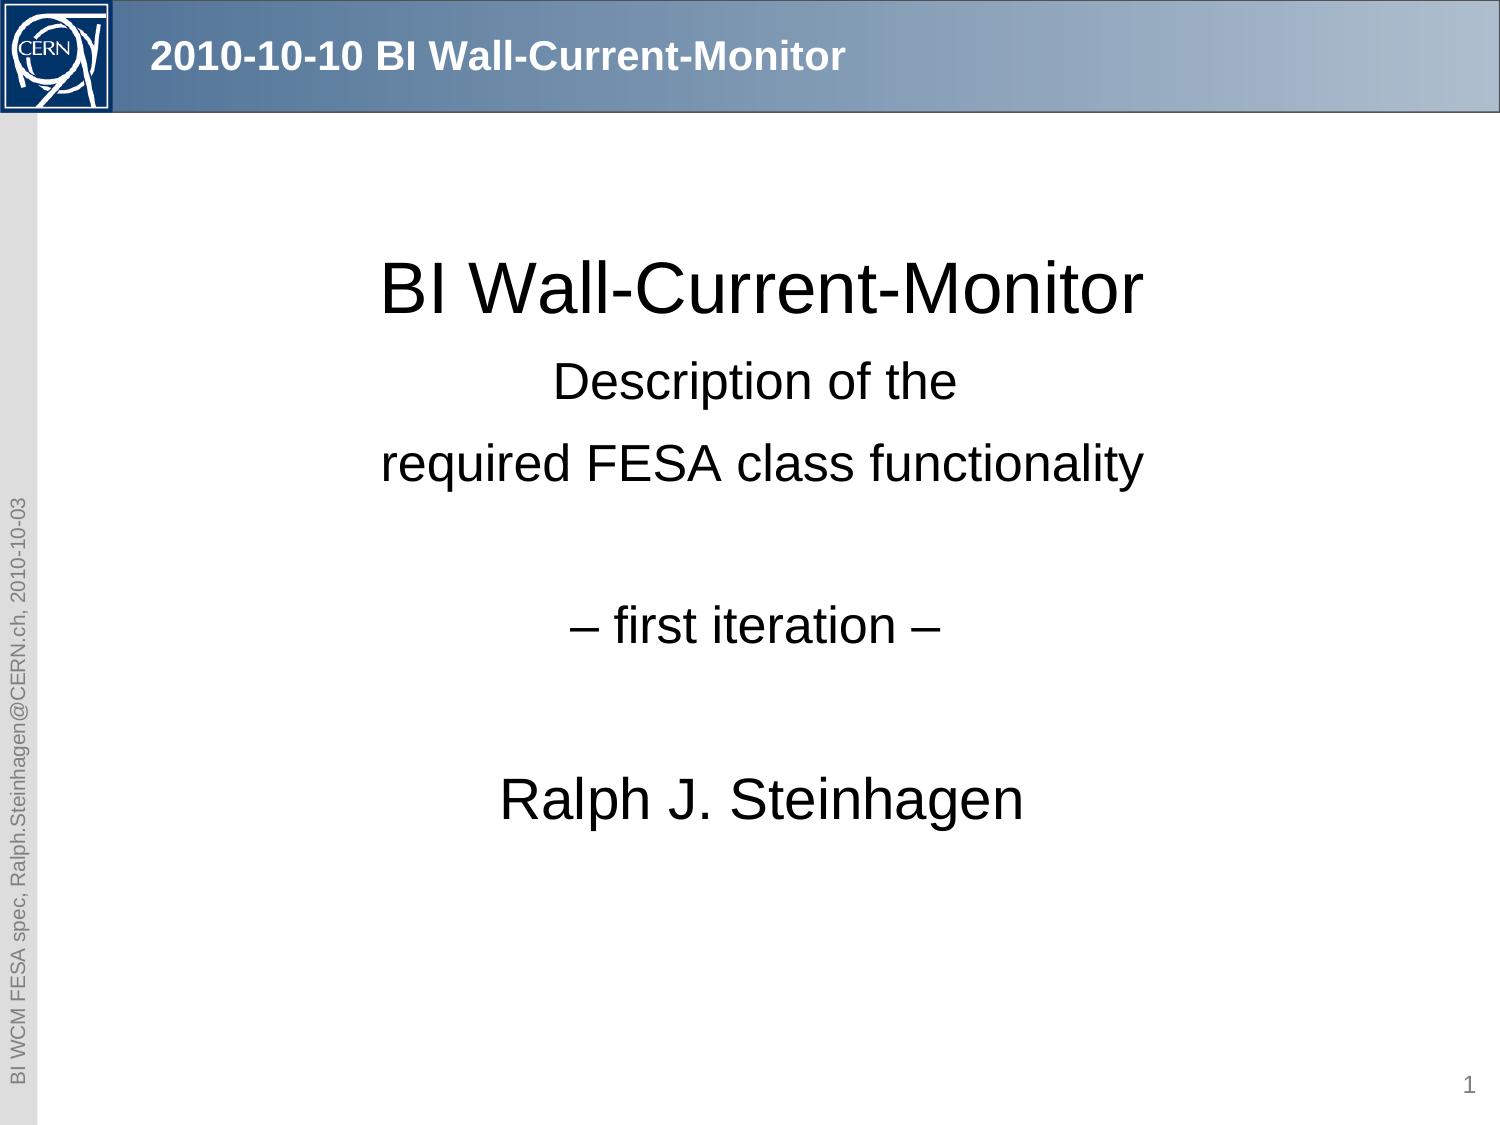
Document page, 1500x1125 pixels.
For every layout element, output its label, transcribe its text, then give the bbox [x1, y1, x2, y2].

title 2010-10-10 BI Wall-Current-Monitor [150, 0, 1201, 113]
picture [0, 0, 113, 113]
subtitle BI Wall-Current-Monitor Description of the required FESA class functionality – first iteration – Ralph J. Steinhagen [87, 145, 1438, 1023]
